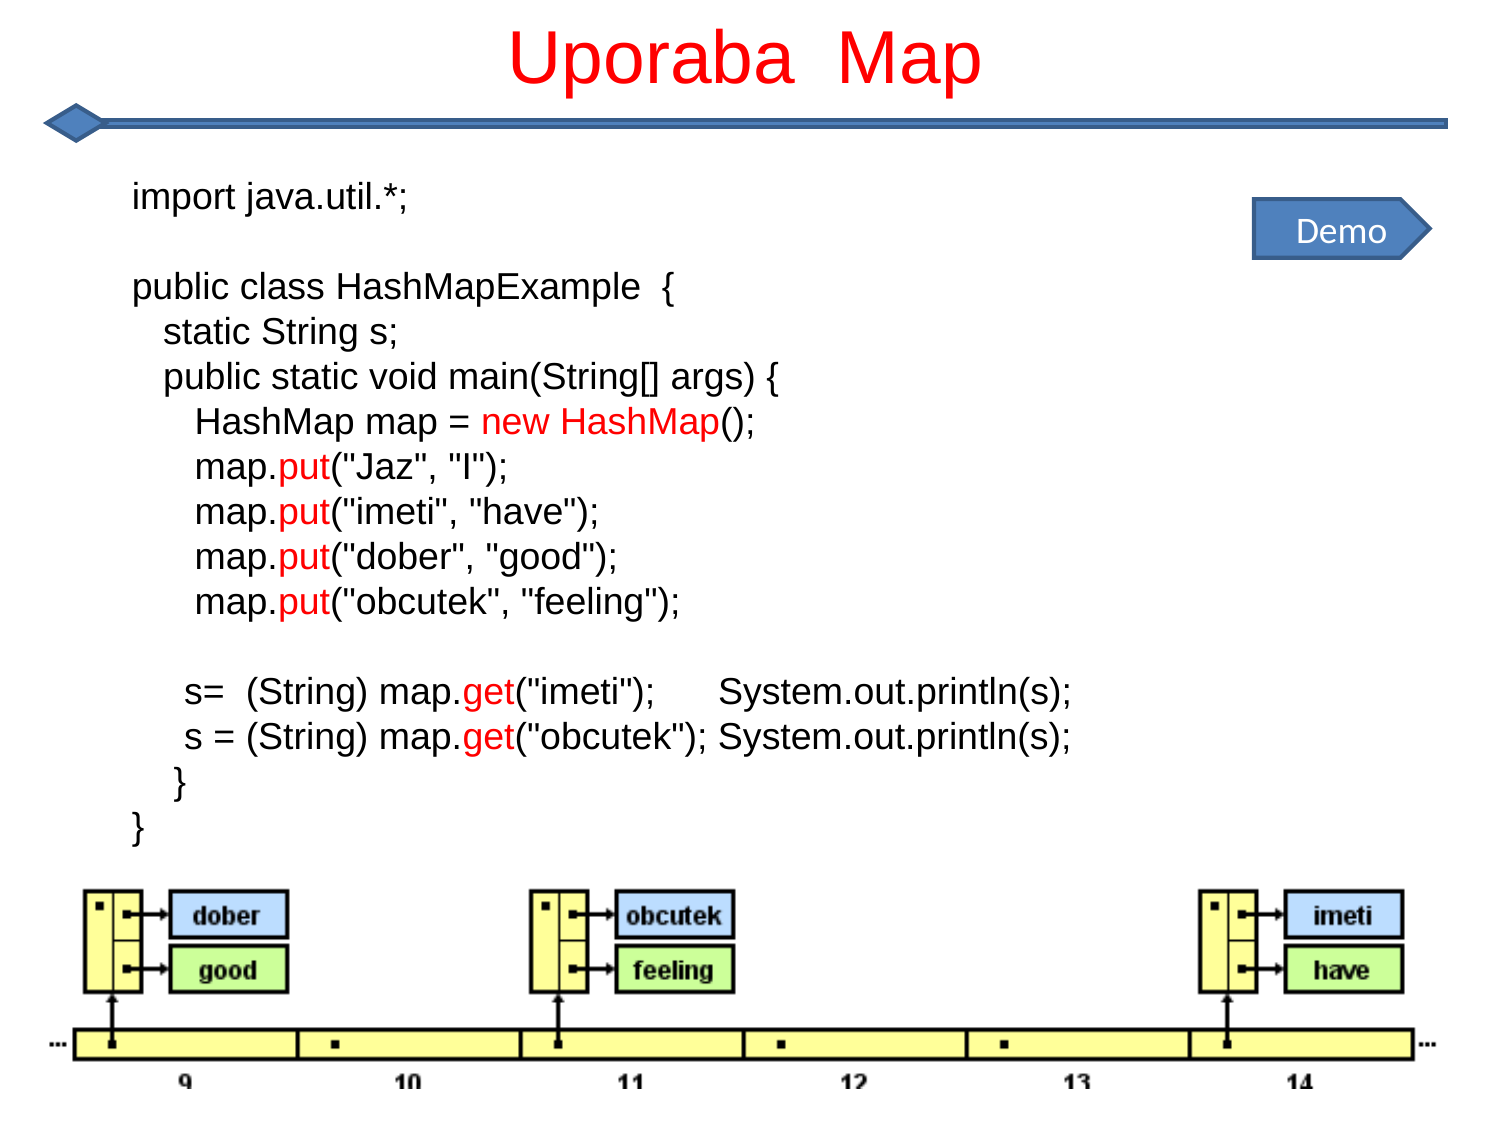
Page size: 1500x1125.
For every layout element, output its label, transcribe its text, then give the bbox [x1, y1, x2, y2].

text_box import java.util.*; public class HashMapExample { static String s; public static void main(String[] args) { HashMap map = new HashMap(); map.put("Jaz", "I"); map.put("imeti", "have"); map.put("dober", "good"); map.put("obcutek", "feeling"); s= (String) map.get("imeti"); System.out.println(s); s = (String) map.get("obcutek"); System.out.println(s); } } [117, 163, 1407, 855]
text_box Demo [1253, 199, 1430, 258]
picture [46, 831, 1455, 1089]
title Uporaba Map [70, 0, 1421, 108]
